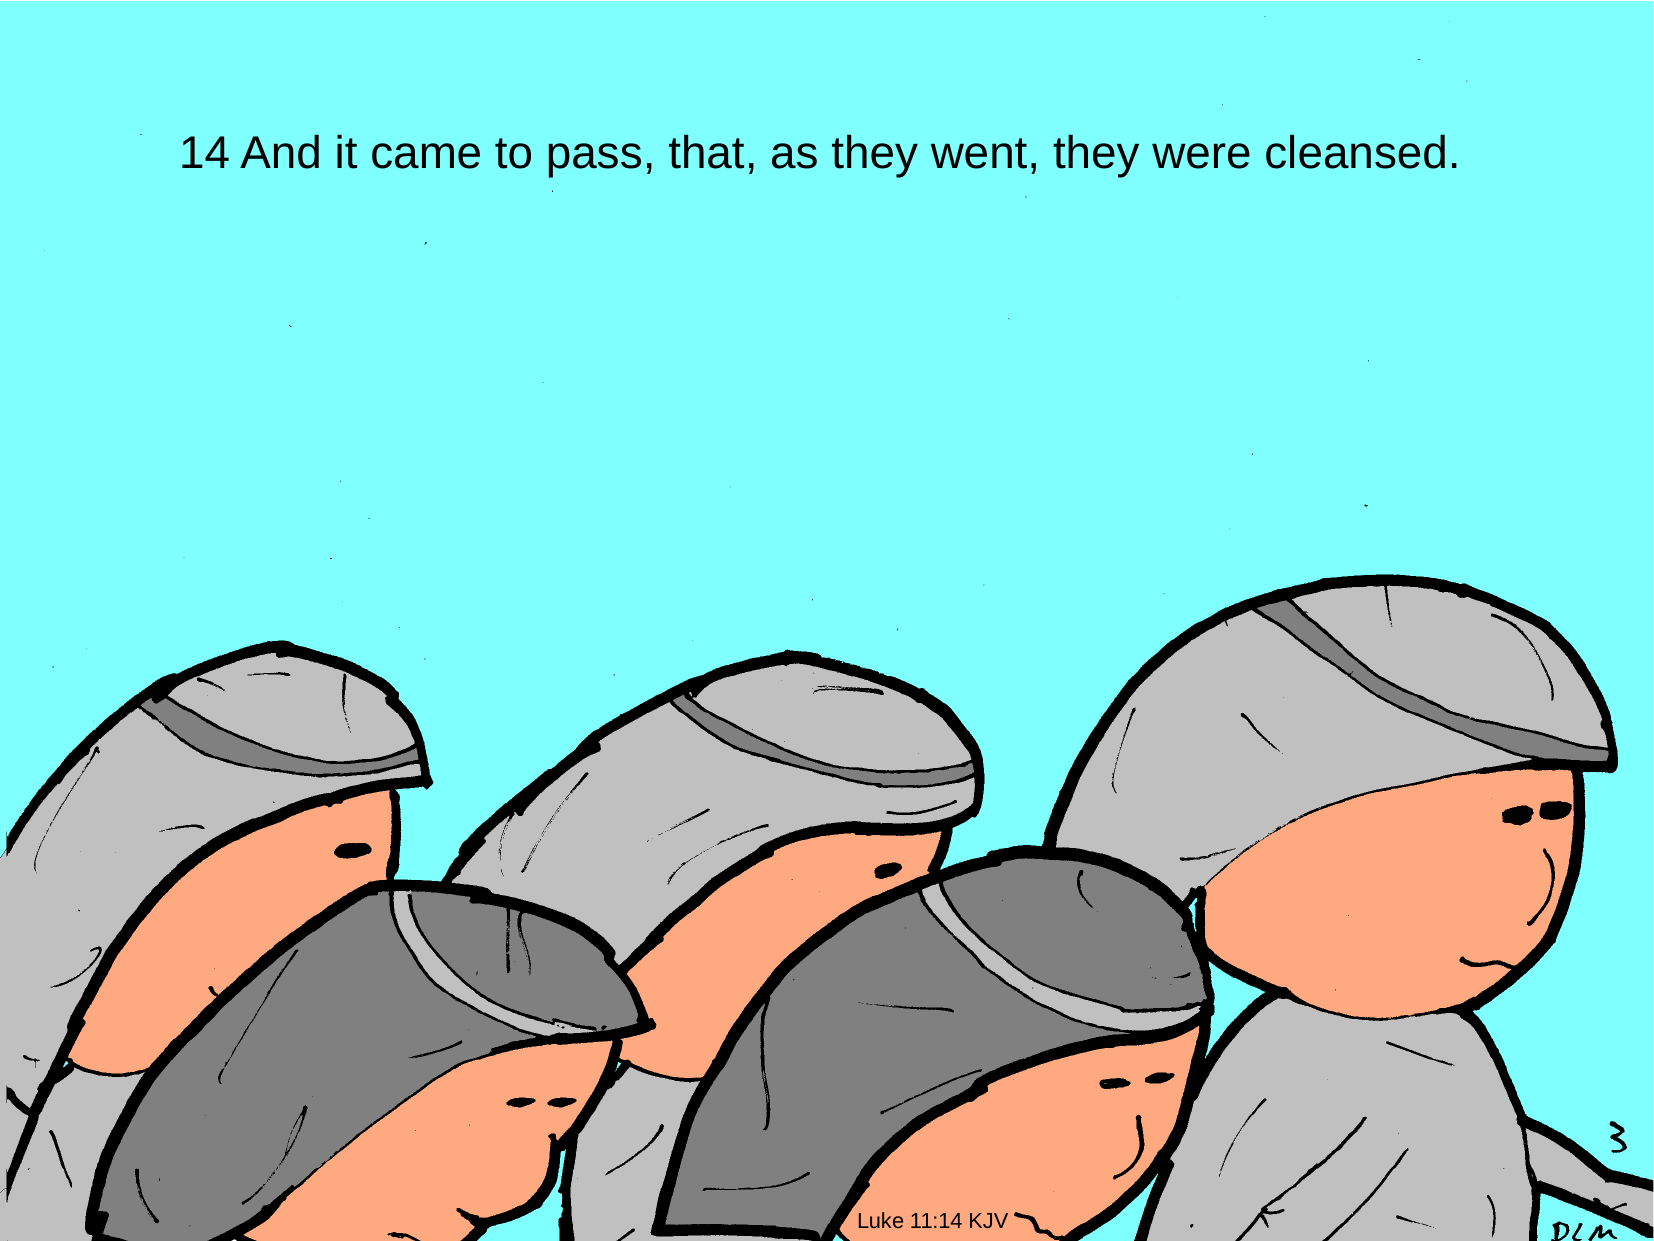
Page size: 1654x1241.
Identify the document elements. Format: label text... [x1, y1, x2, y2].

title 14 And it came to pass, that, as they went, they were cleansed. [82, 49, 1571, 257]
text_box Luke 11:14 KJV [707, 1201, 1158, 1241]
picture [0, 1, 1654, 1241]
